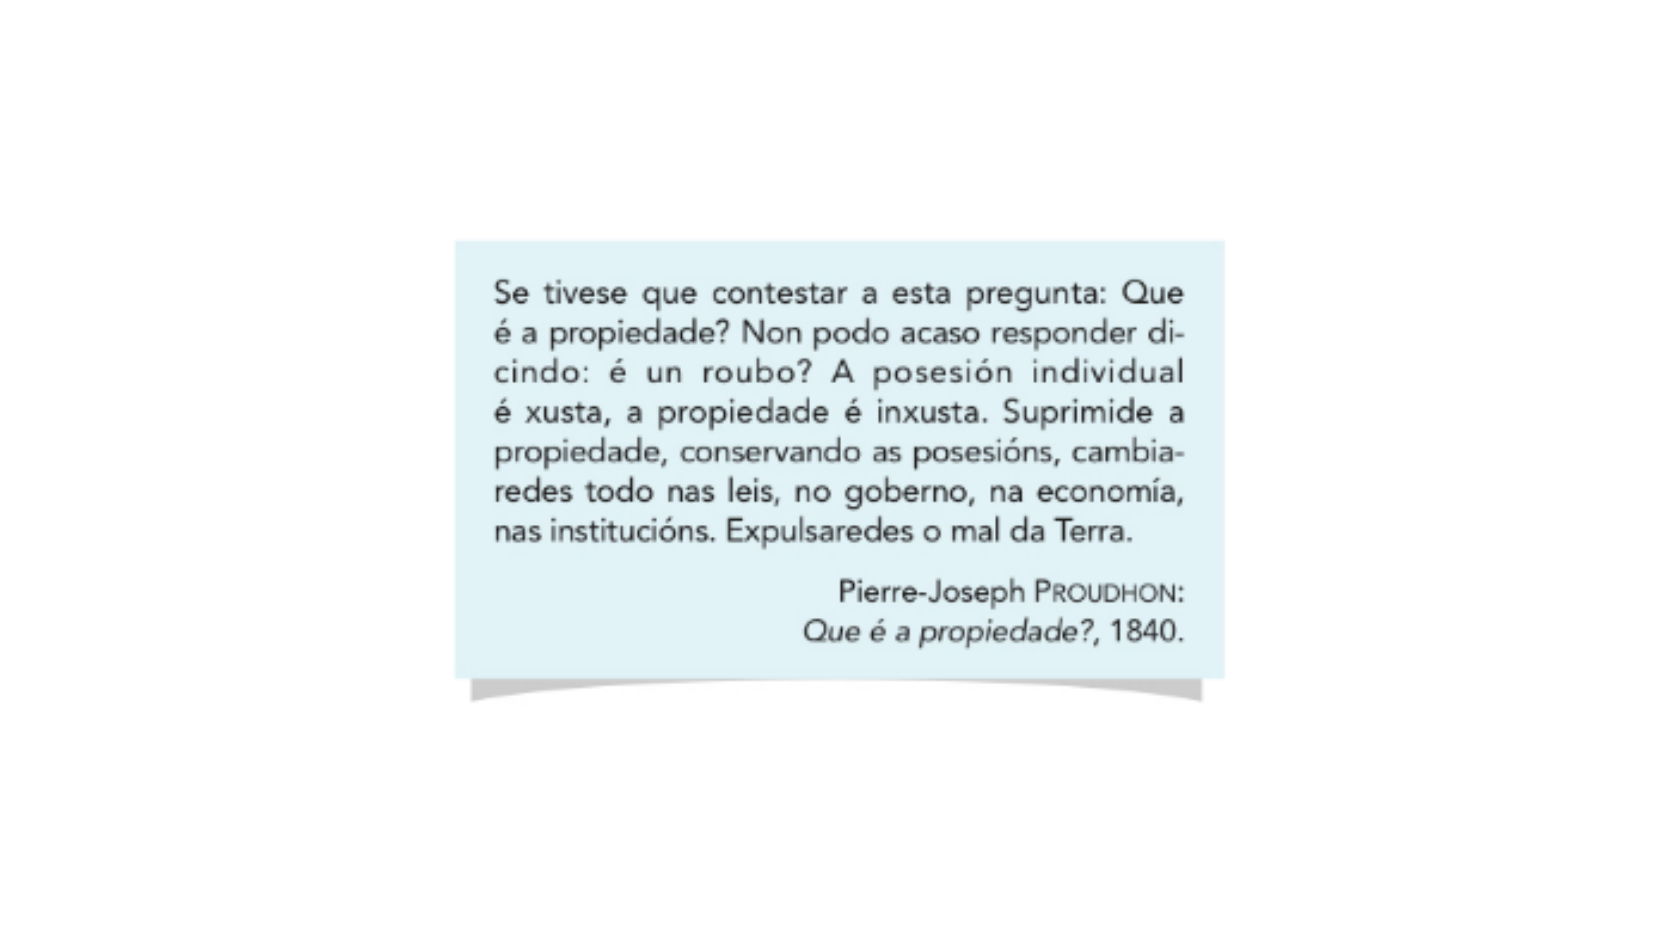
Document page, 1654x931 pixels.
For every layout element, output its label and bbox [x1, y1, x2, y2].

picture [442, 223, 1264, 739]
